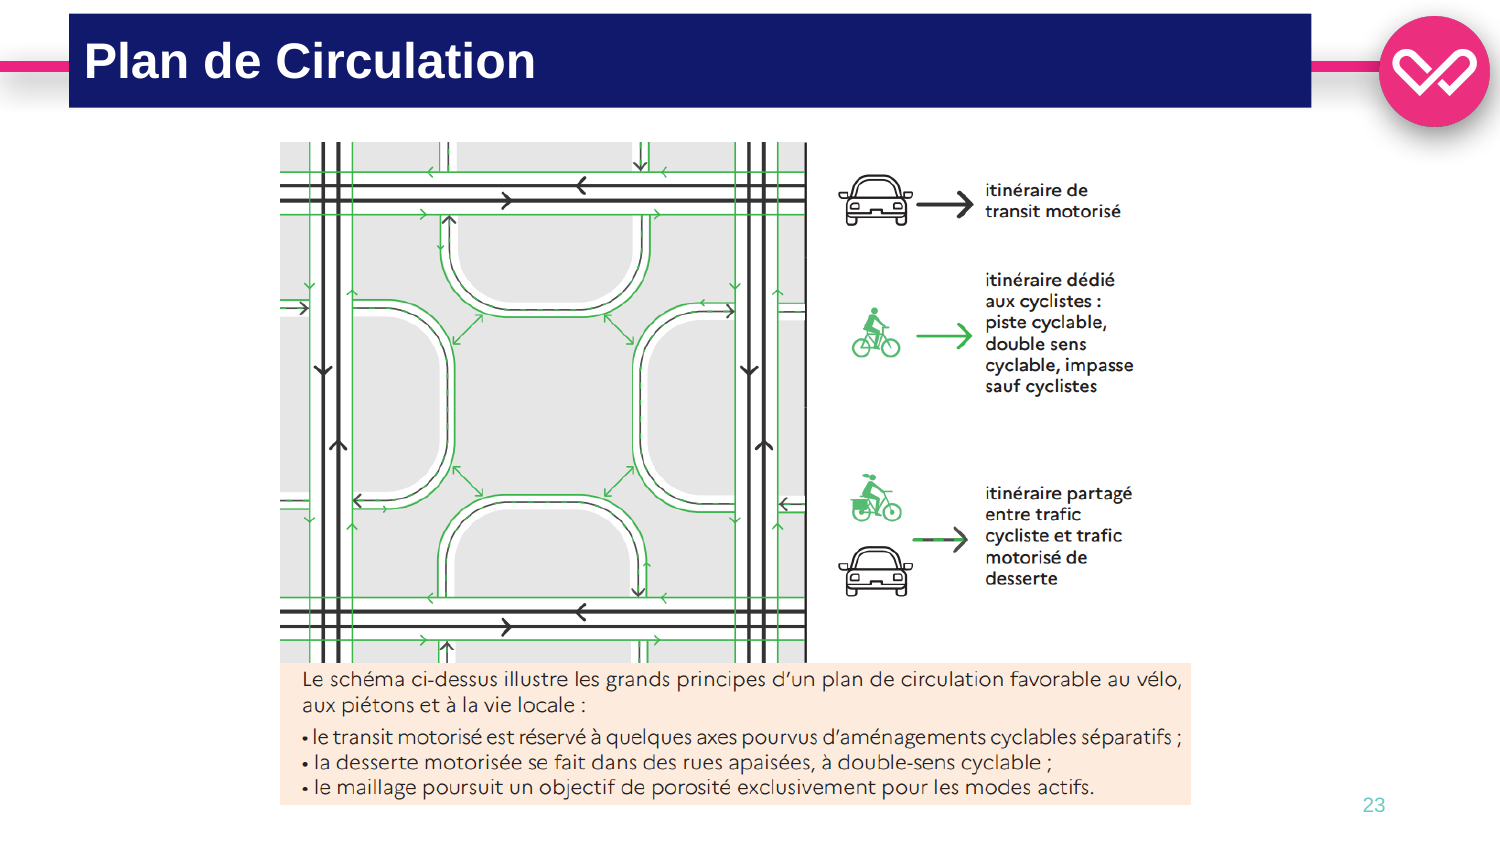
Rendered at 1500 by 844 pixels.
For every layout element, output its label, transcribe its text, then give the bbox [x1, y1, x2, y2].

slide_number <number> [1059, 782, 1397, 827]
picture [0, 123, 1195, 805]
picture [1379, 16, 1490, 127]
title Plan de Circulation [69, 13, 1312, 108]
